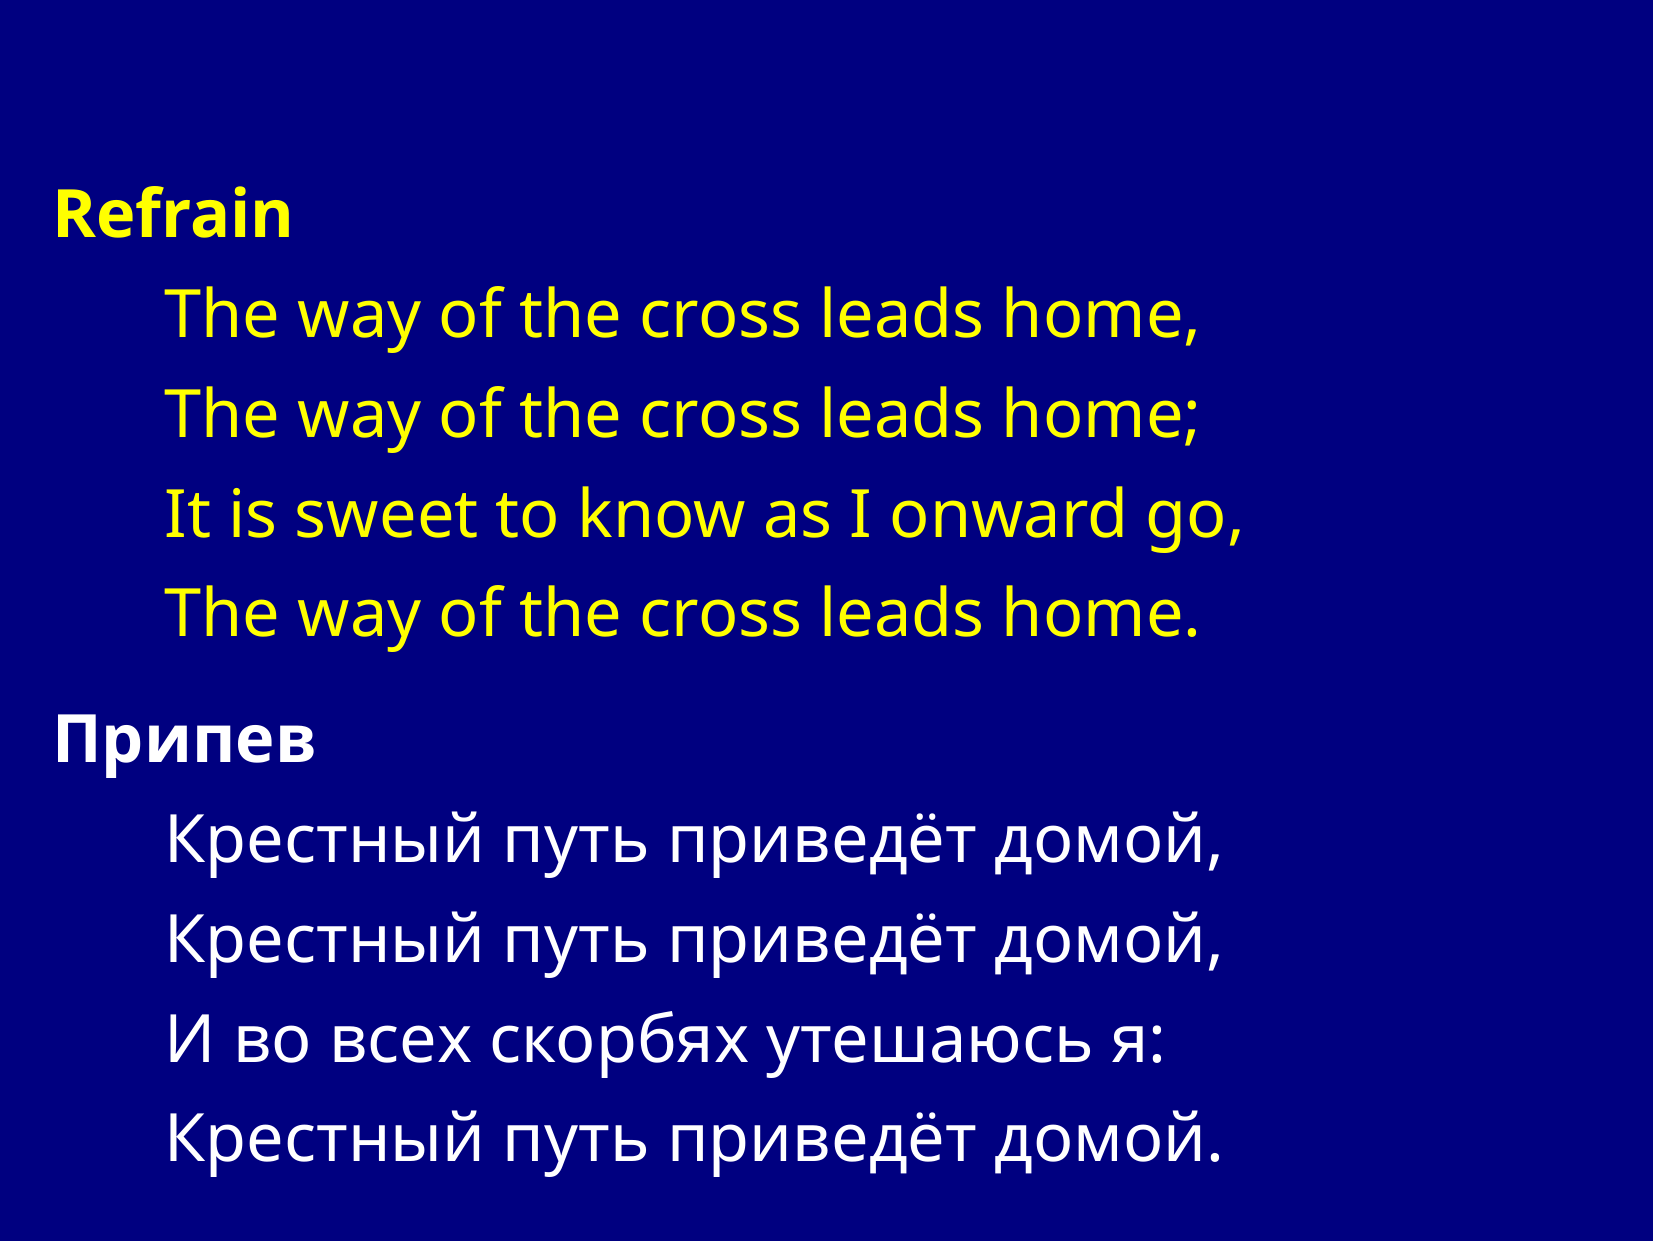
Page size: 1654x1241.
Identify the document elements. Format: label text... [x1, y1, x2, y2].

text_box Припев Крестный путь приведёт домой, Крестный путь приведёт домой, И во всех скорбях утешаюсь я: Крестный путь приведёт домой. [37, 675, 1576, 1163]
text_box Refrain The way of the cross leads home, The way of the cross leads home; It is sweet to know as I onward go, The way of the cross leads home. [37, 150, 1576, 638]
